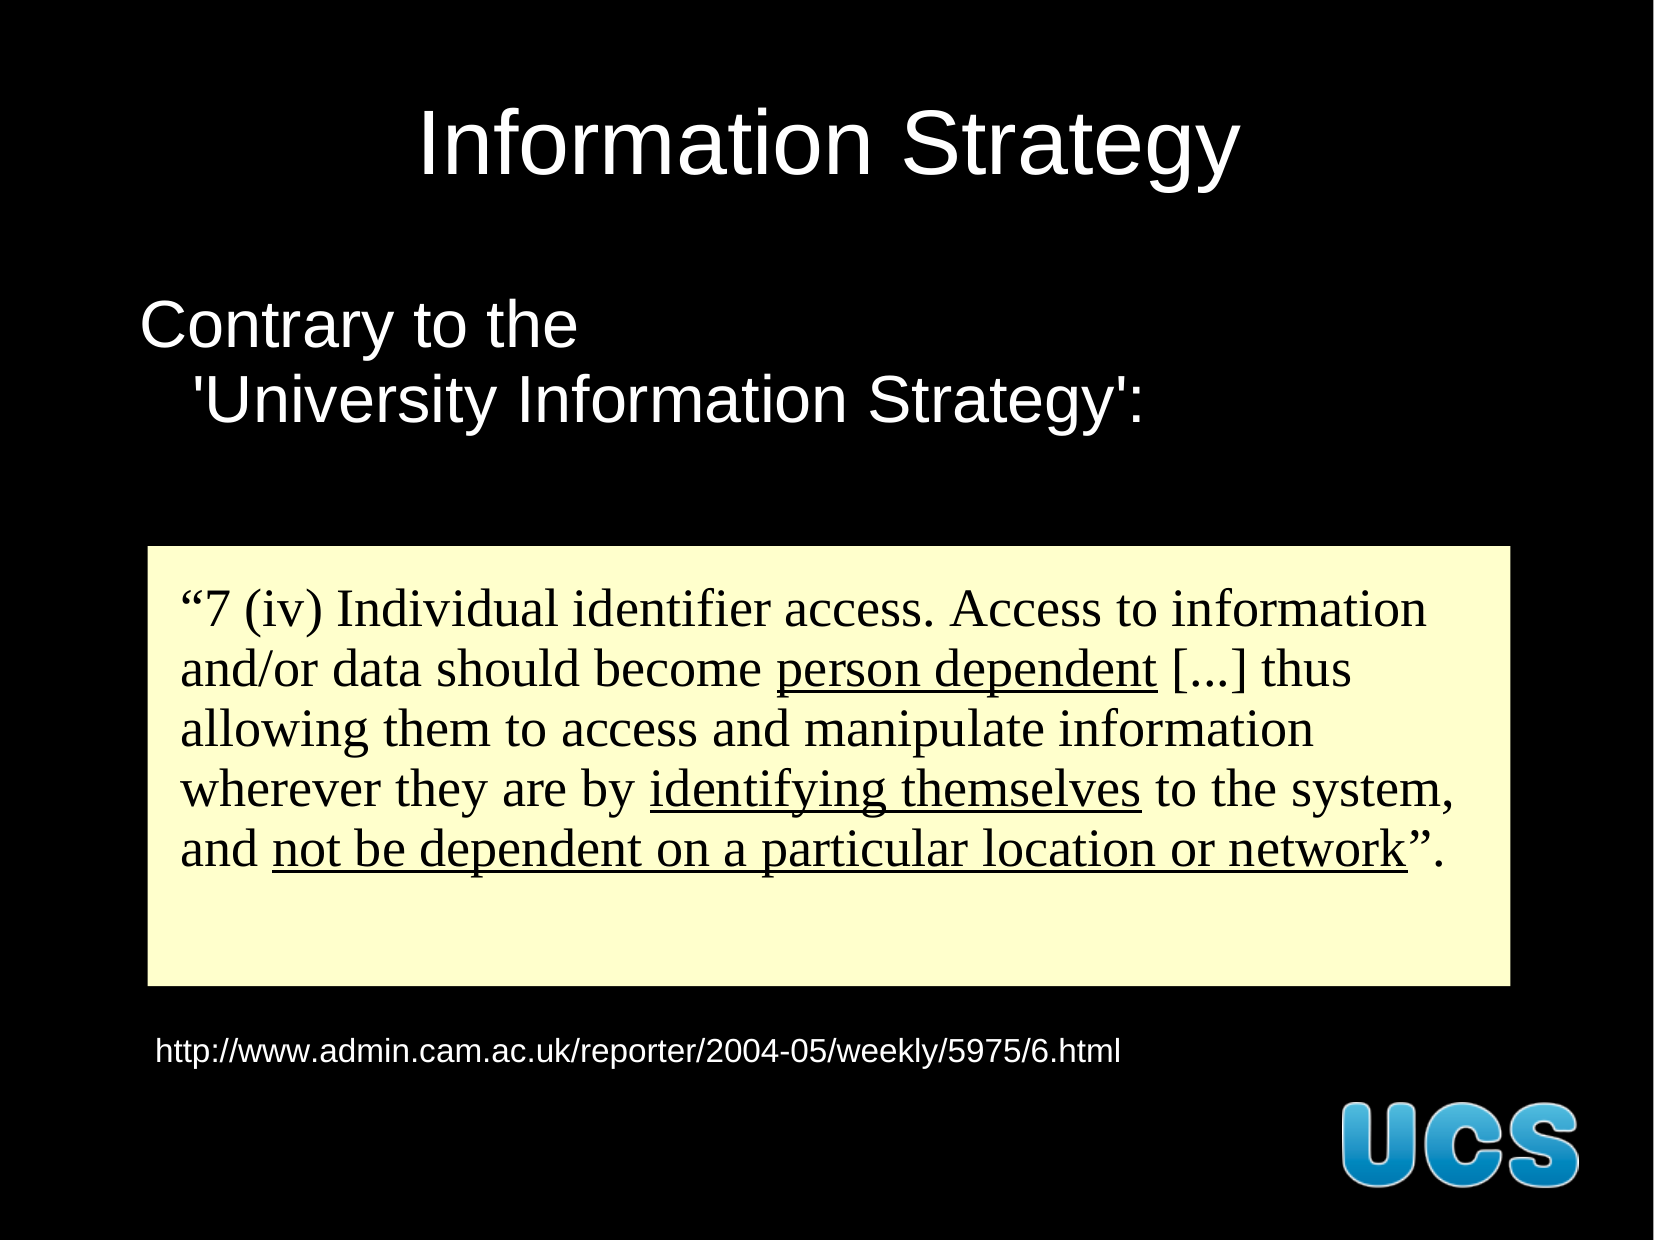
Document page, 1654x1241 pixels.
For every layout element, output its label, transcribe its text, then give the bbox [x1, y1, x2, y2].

list Contrary to the 'University Information Strategy': [121, 287, 1617, 997]
title Information Strategy [123, 45, 1536, 241]
picture [1342, 1102, 1579, 1190]
text_box “7 (iv) Individual identifier access. Access to information and/or data should become person dependent [...] thus allowing them to access and manipulate information wherever they are by identifying themselves to the system, and not be dependent on a particular location or network”. [147, 546, 1511, 987]
text_box http://www.admin.cam.ac.uk/reporter/2004-05/weekly/5975/6.html [149, 1026, 1198, 1089]
